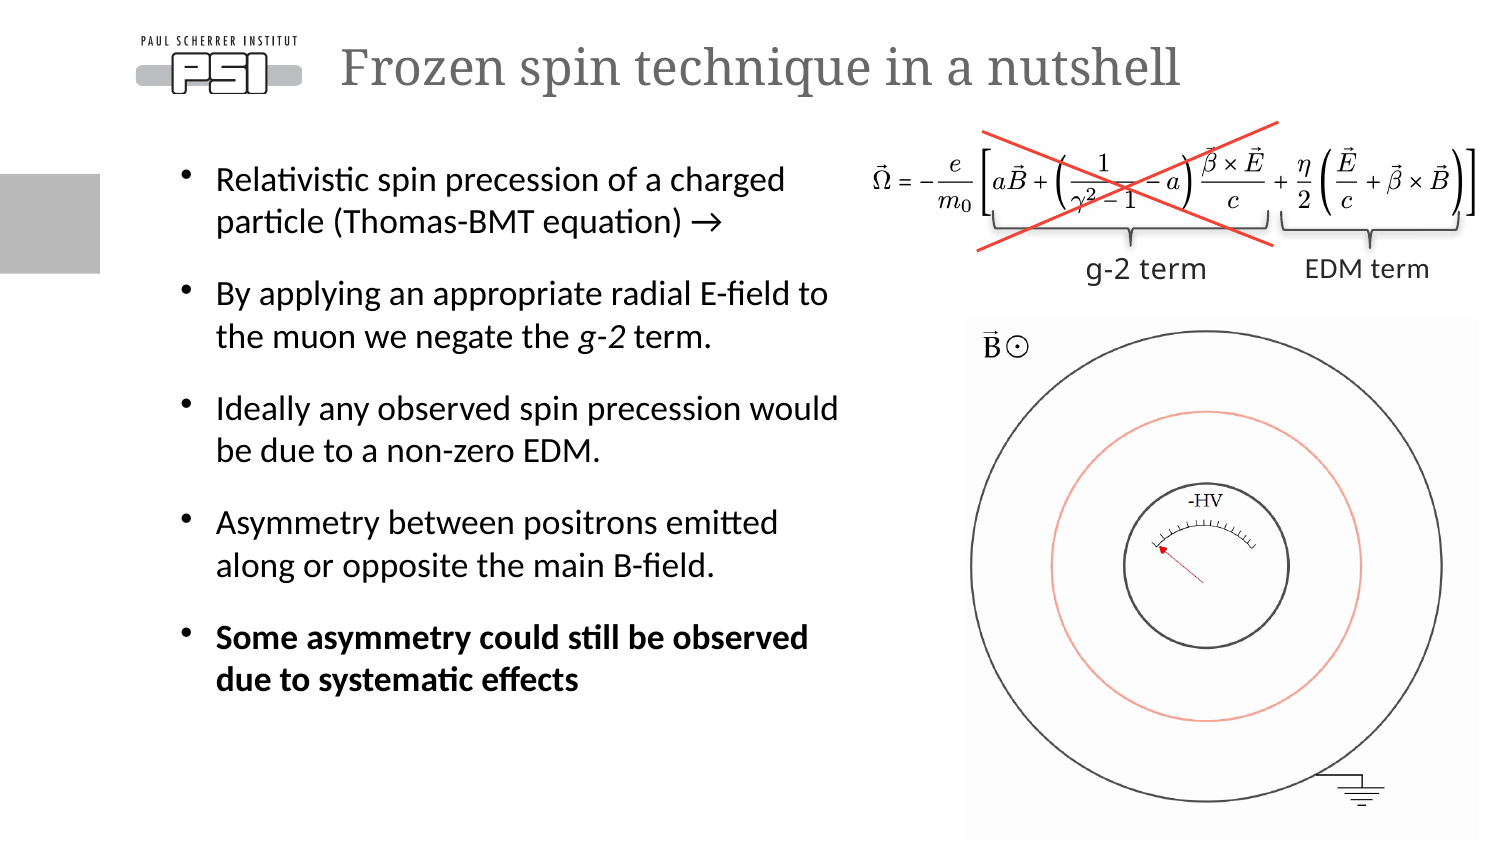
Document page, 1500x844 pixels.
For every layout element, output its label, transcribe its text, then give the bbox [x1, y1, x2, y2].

text_box EDM term [1304, 246, 1489, 285]
title Frozen spin technique in a nutshell [340, 35, 1441, 98]
picture [1040, 190, 1218, 230]
picture [1131, 129, 1487, 231]
text_box Relativistic spin precession of a charged particle (Thomas-BMT equation) → By applying an appropriate radial E-field to the muon we negate the g-2 term. Ideally any observed spin precession would be due to a non-zero EDM. Asymmetry between positrons emitted along or opposite the main B-field. Some asymmetry could still be observed due to systematic effects [180, 155, 844, 742]
text_box [963, 317, 1477, 842]
text_box g-2 term [1085, 246, 1237, 286]
picture [852, 129, 1256, 231]
